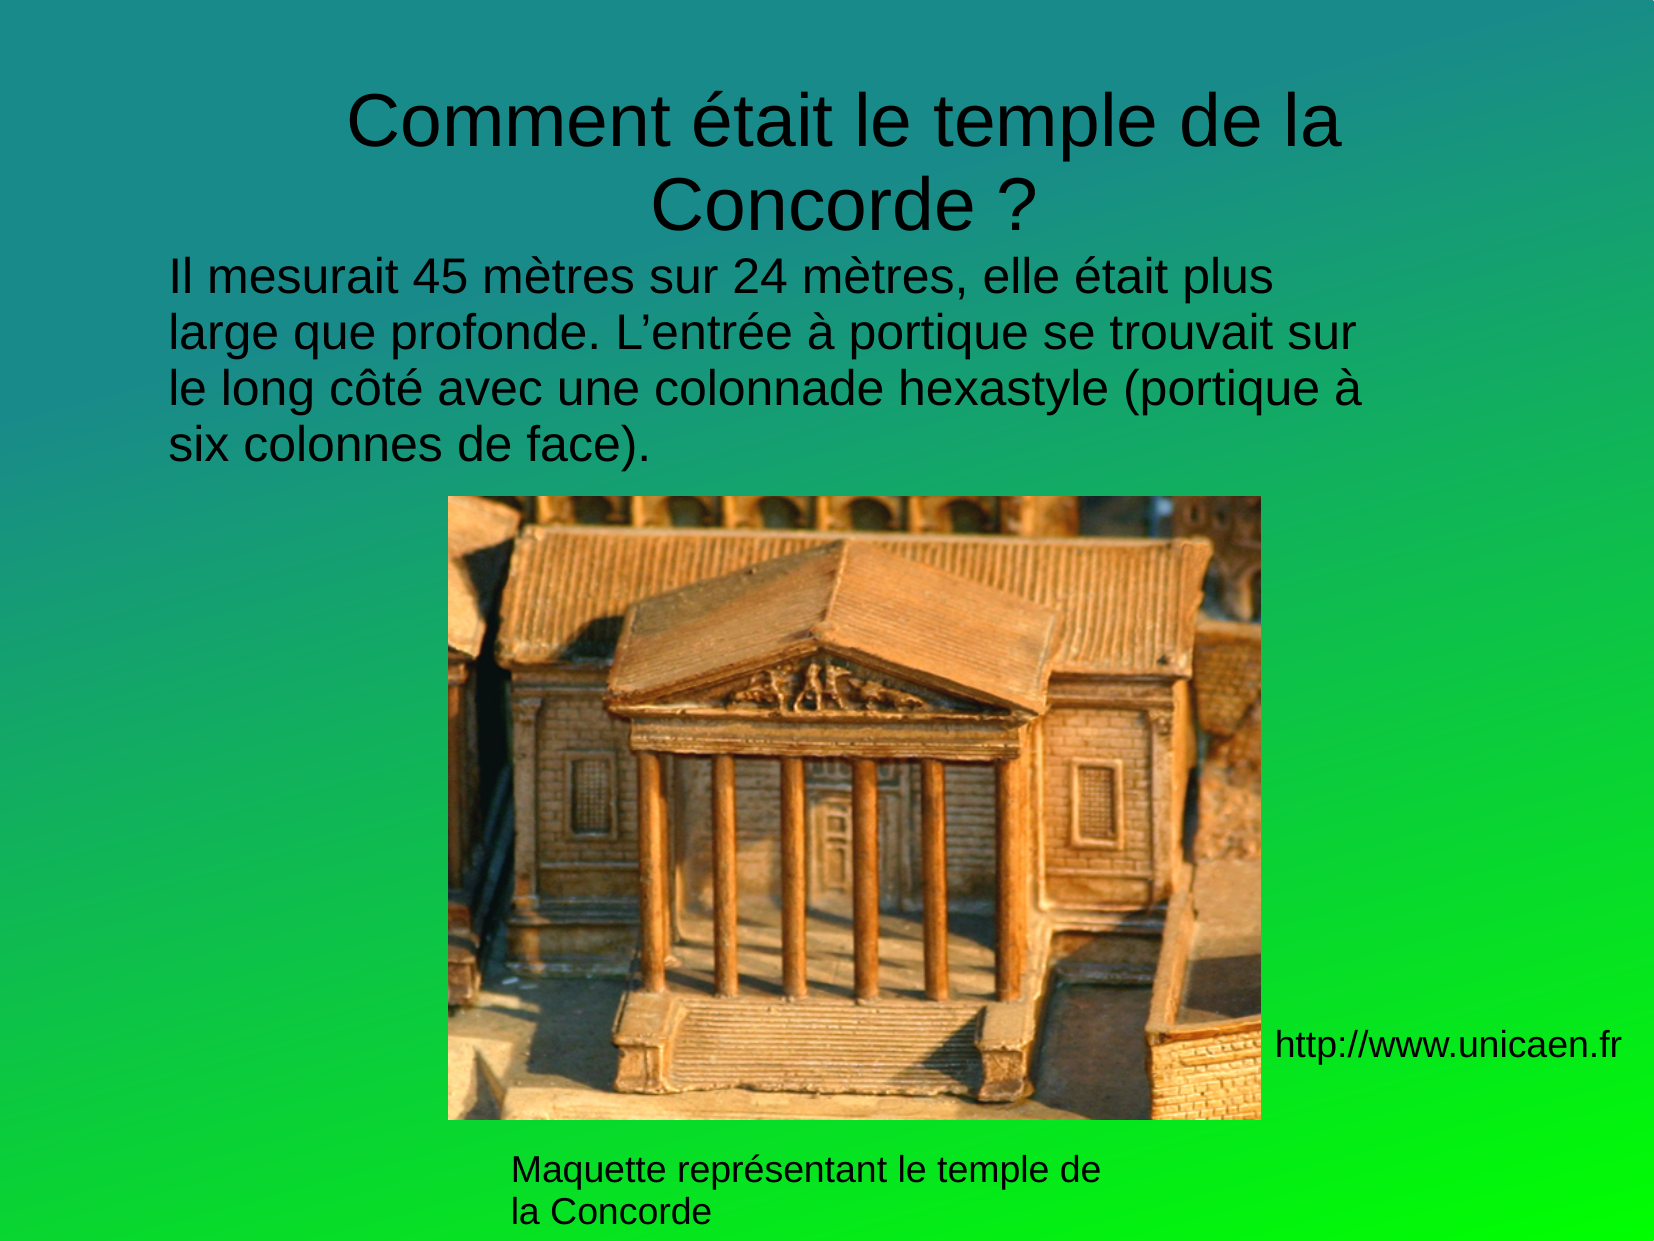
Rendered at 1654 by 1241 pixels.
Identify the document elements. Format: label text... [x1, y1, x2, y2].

text_box Maquette représentant le temple de la Concorde [496, 1141, 1134, 1241]
text_box Il mesurait 45 mètres sur 24 mètres, elle était plus large que profonde. L’entrée à portique se trouvait sur le long côté avec une colonnade hexastyle (portique à six colonnes de face). [153, 241, 1382, 638]
picture [448, 496, 1261, 1120]
text_box http://www.unicaen.fr [1260, 1015, 1651, 1073]
text_box Comment était le temple de la Concorde ? [236, 70, 1453, 254]
